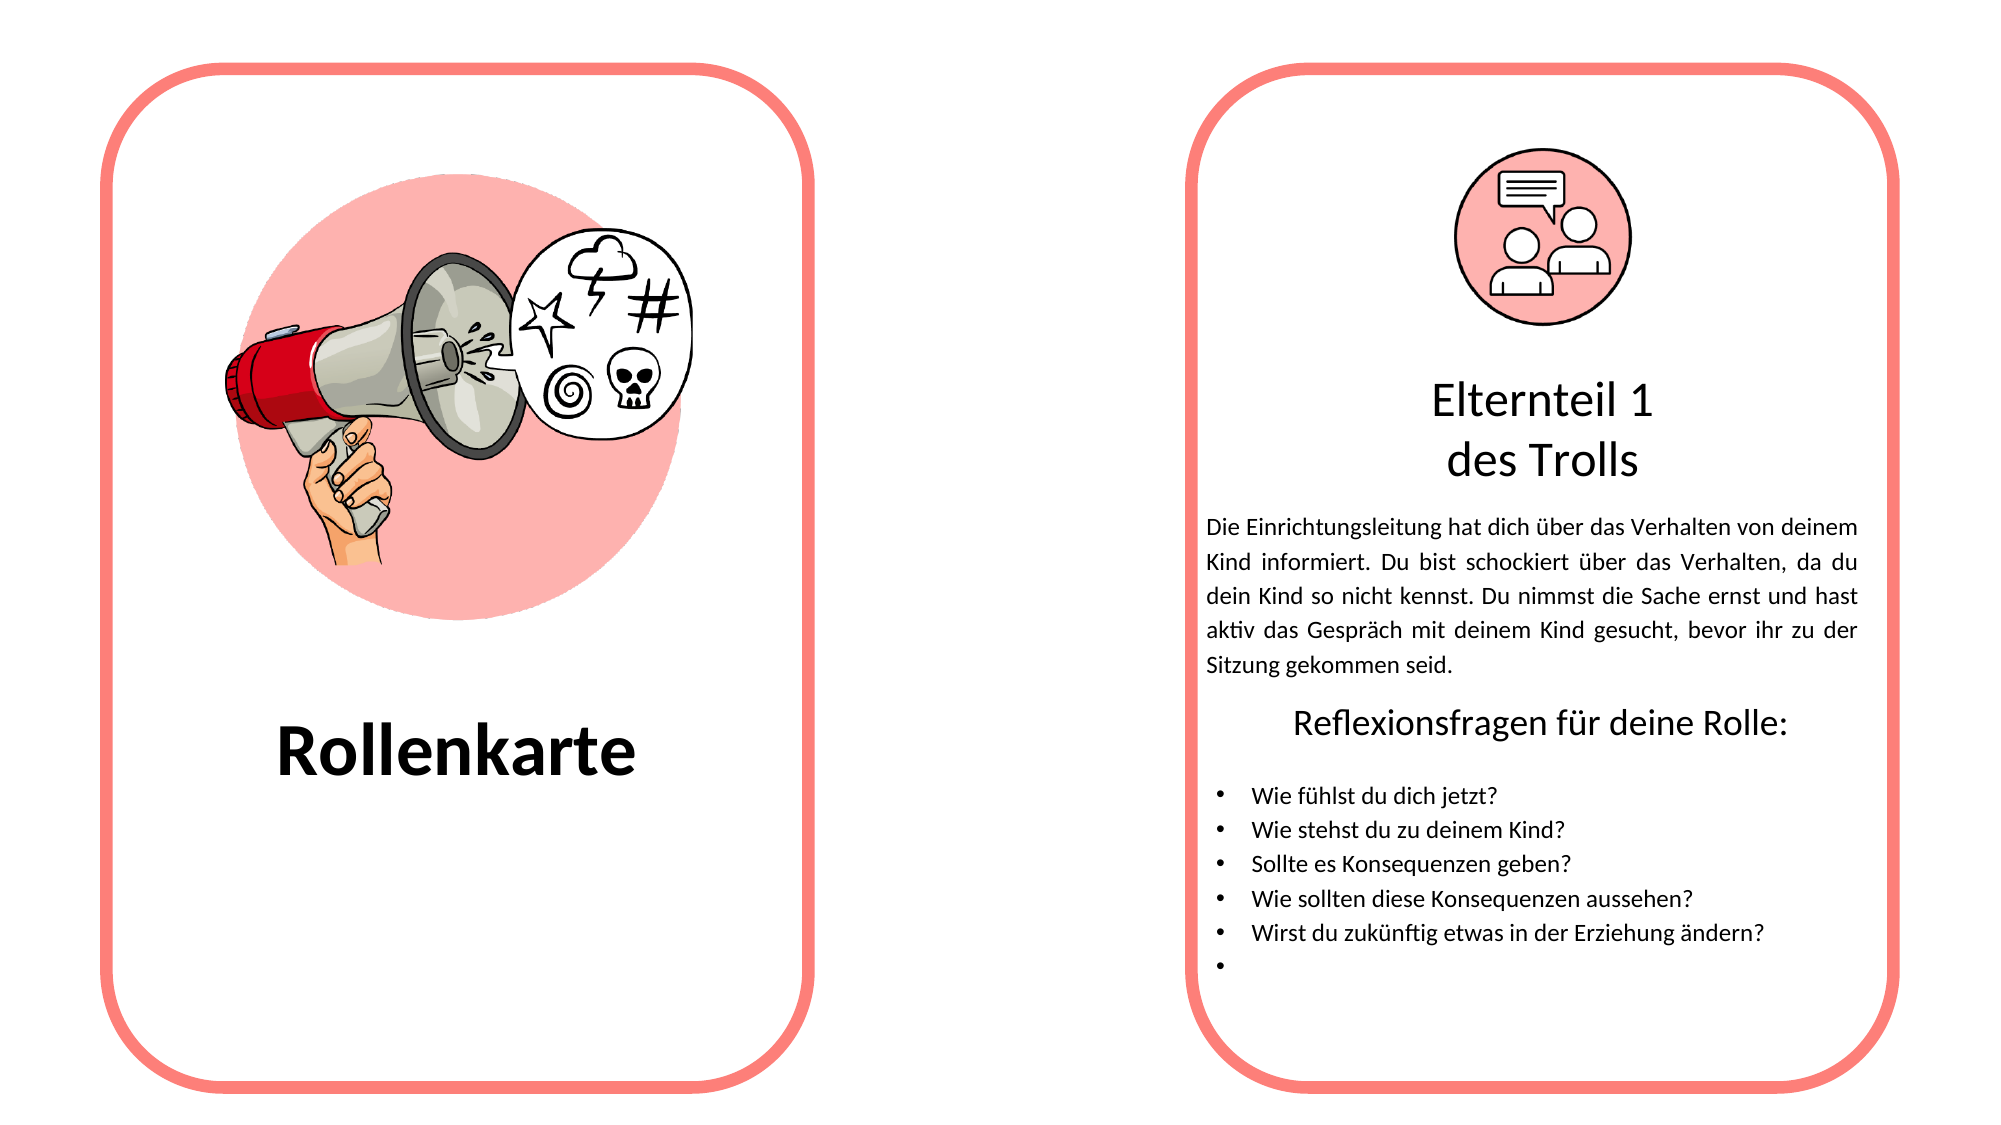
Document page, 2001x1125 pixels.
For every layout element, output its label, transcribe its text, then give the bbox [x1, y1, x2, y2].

text_box Rollenkarte [159, 693, 756, 799]
picture [1424, 118, 1661, 355]
text_box Die Einrichtungsleitung hat dich über das Verhalten von deinem Kind informiert. Du bist schockiert über das Verhalten, da du dein Kind so nicht kennst. Du nimmst die Sache ernst und hast aktiv das Gespräch mit deinem Kind gesucht, bevor ihr zu der Sitzung gekommen seid. [1191, 498, 1875, 721]
text_box Wie fühlst du dich jetzt? Wie stehst du zu deinem Kind? Sollte es Konsequenzen geben? Wie sollten diese Konsequenzen aussehen? Wirst du zukünftig etwas in der Erziehung ändern? [1201, 767, 1866, 990]
picture [176, 162, 739, 631]
text_box Reflexionsfragen für deine Rolle: [1278, 690, 1807, 752]
text_box Elternteil 1 des Trolls [1210, 358, 1876, 495]
